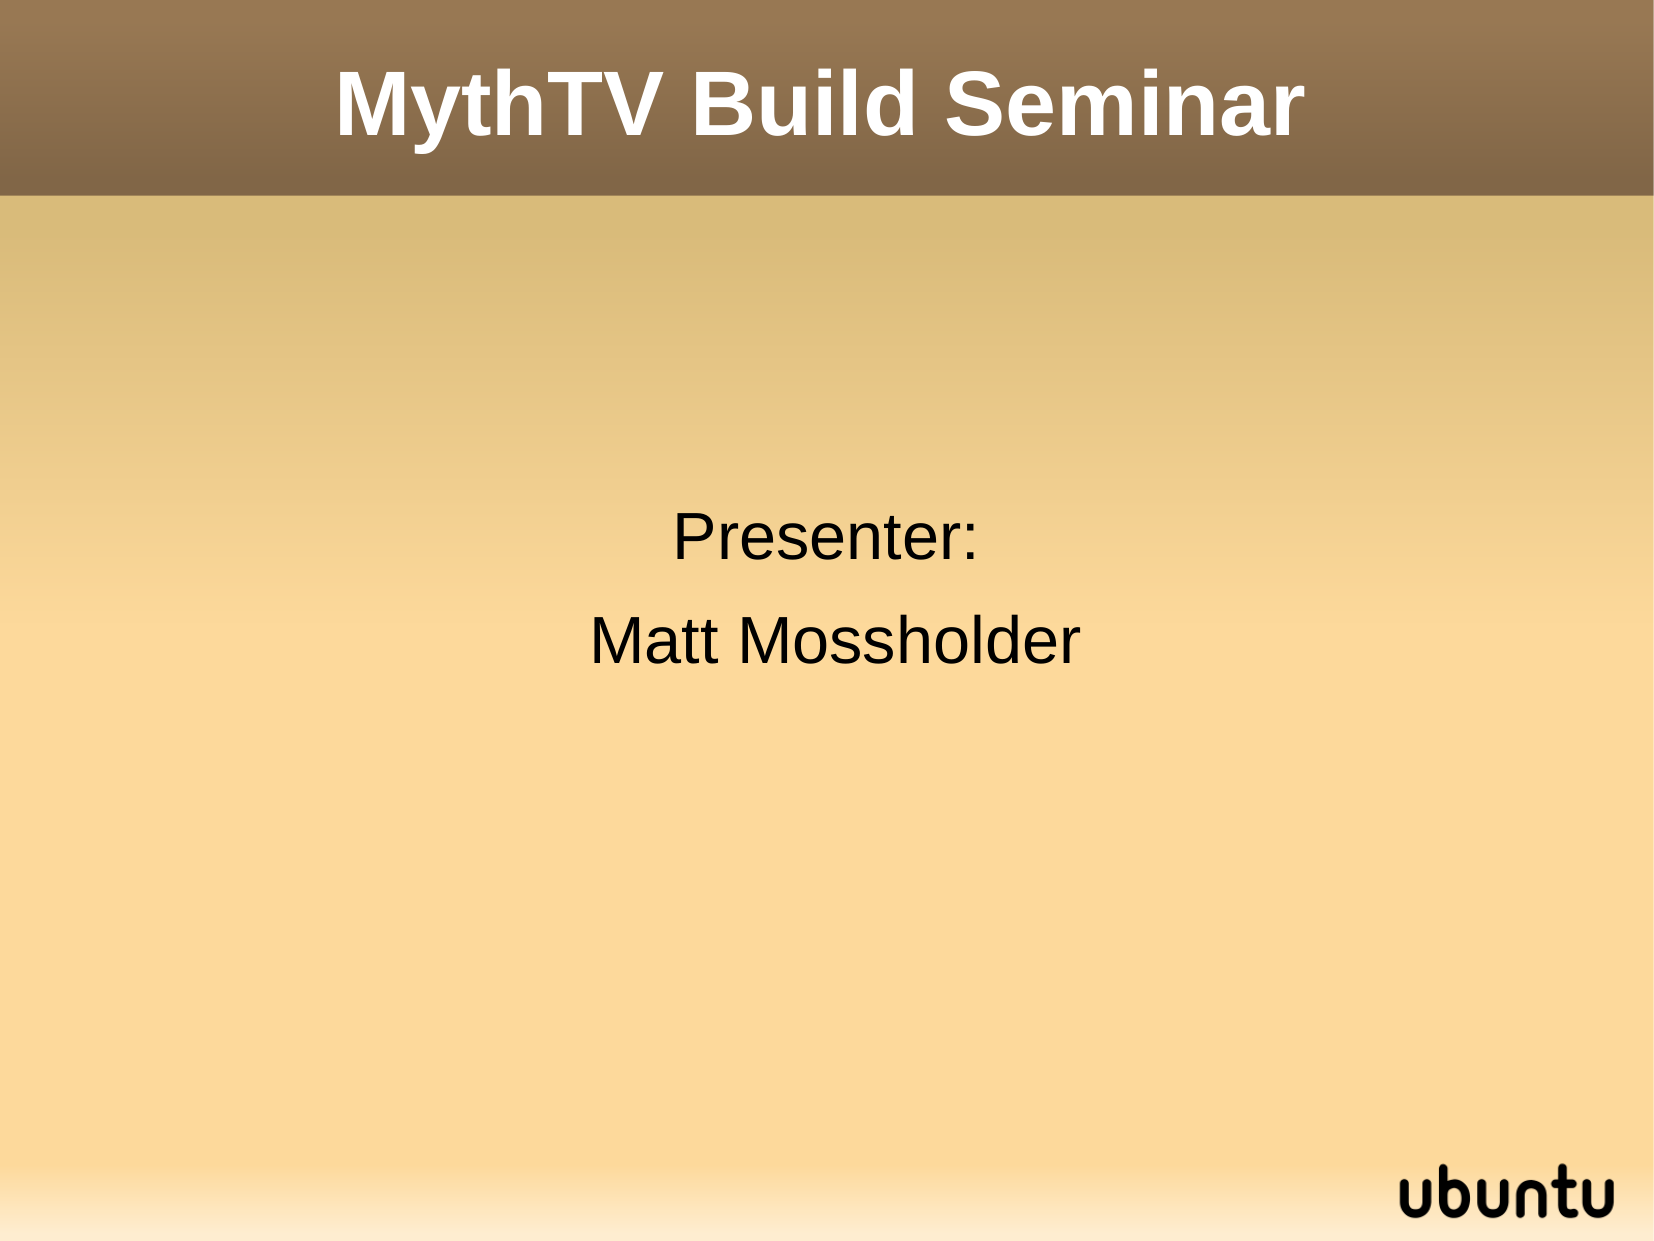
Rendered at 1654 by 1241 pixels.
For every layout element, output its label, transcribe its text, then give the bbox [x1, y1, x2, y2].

title MythTV Build Seminar [76, 0, 1565, 208]
list Presenter: Matt Mossholder [82, 290, 1571, 1109]
picture [0, 0, 1654, 1241]
